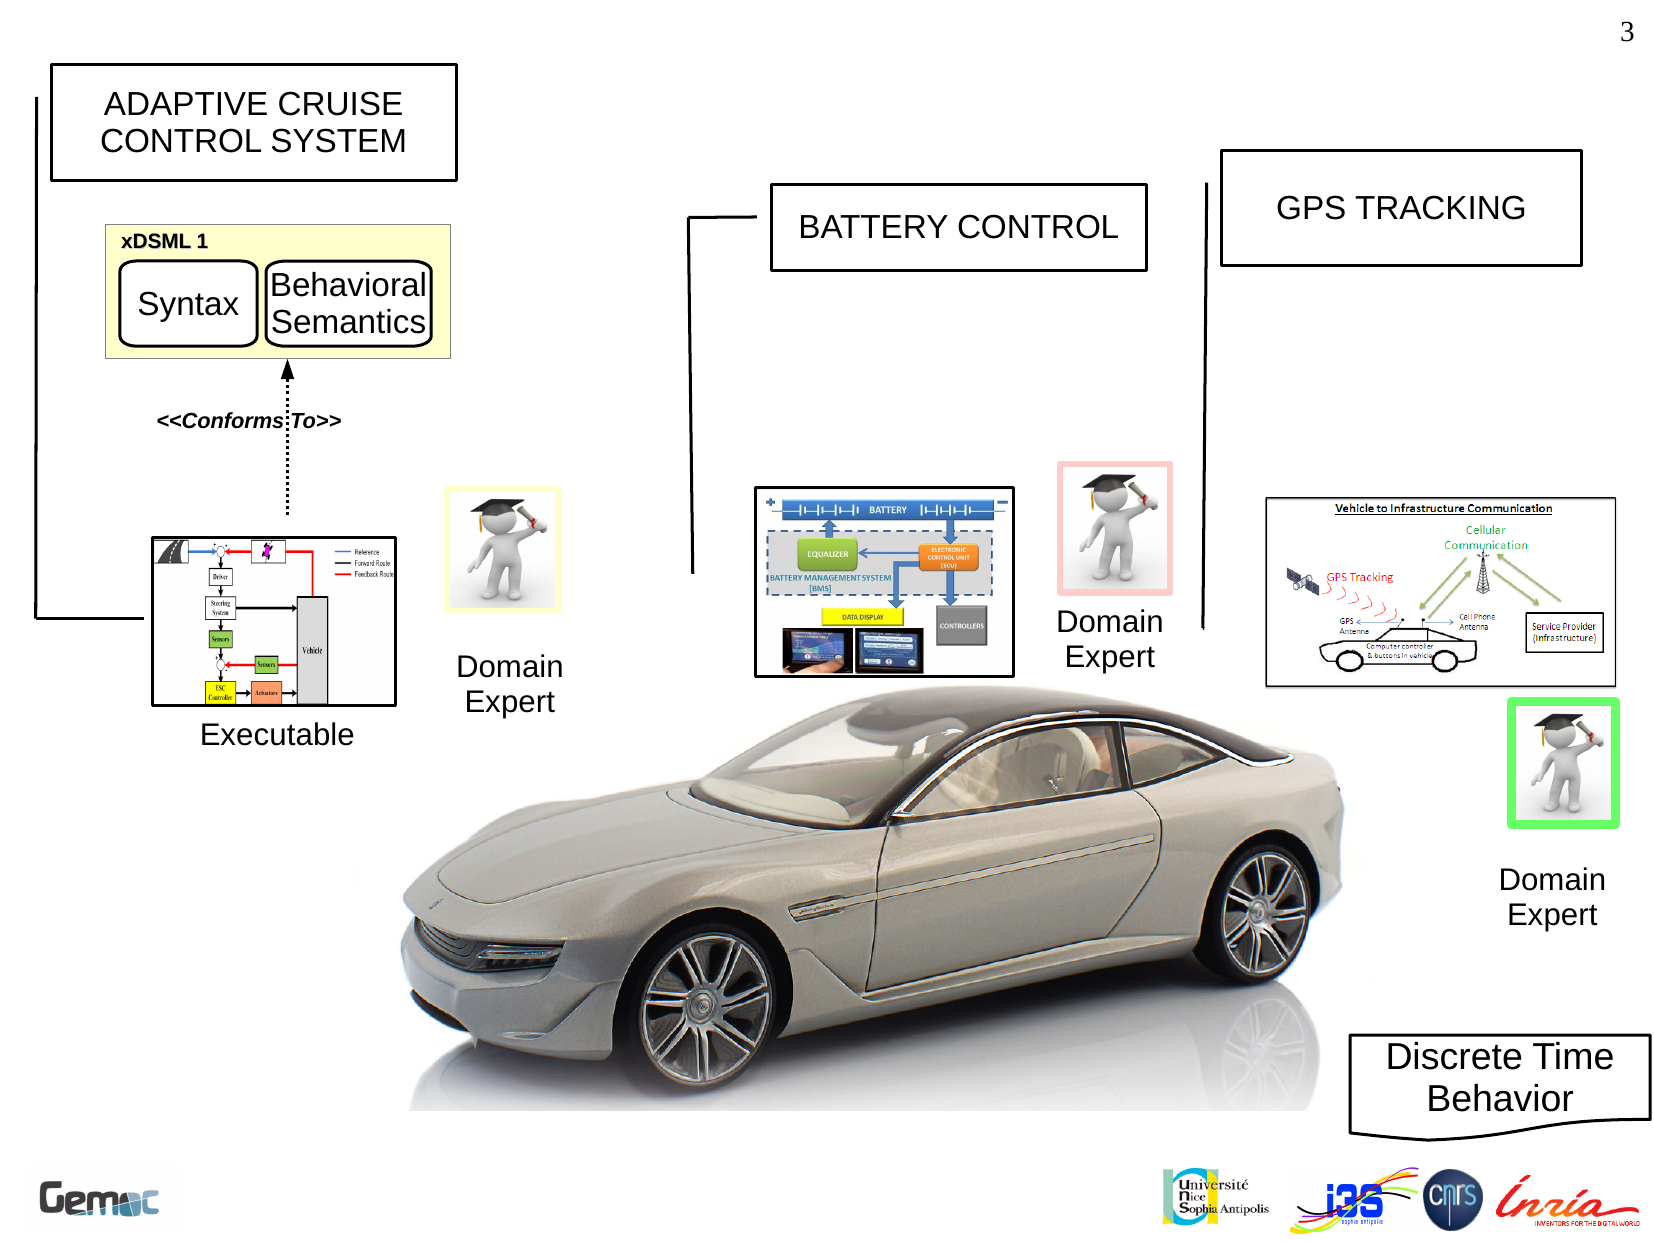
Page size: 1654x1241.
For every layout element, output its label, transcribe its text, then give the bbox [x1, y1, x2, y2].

picture [351, 493, 1621, 1111]
picture [756, 489, 1012, 676]
text_box <<Conforms To>> [141, 401, 359, 445]
text_box Executable [165, 709, 391, 796]
text_box [105, 224, 451, 359]
picture [1062, 466, 1167, 590]
text_box ADAPTIVE CRUISE CONTROL SYSTEM [51, 64, 456, 180]
text_box Domain Expert [1020, 596, 1201, 683]
text_box Domain Expert [420, 642, 601, 728]
text_box Discrete Time Behavior [1350, 1035, 1651, 1141]
text_box Behavioral Semantics [266, 261, 432, 347]
picture [153, 539, 394, 705]
text_box Domain Expert [1470, 855, 1636, 941]
text_box GPS TRACKING [1221, 150, 1582, 266]
text_box Syntax [119, 260, 258, 347]
picture [1515, 706, 1612, 821]
picture [1137, 1150, 1647, 1241]
text_box BATTERY CONTROL [771, 184, 1147, 270]
picture [450, 492, 556, 609]
text_box xDSML 1 [90, 222, 239, 262]
